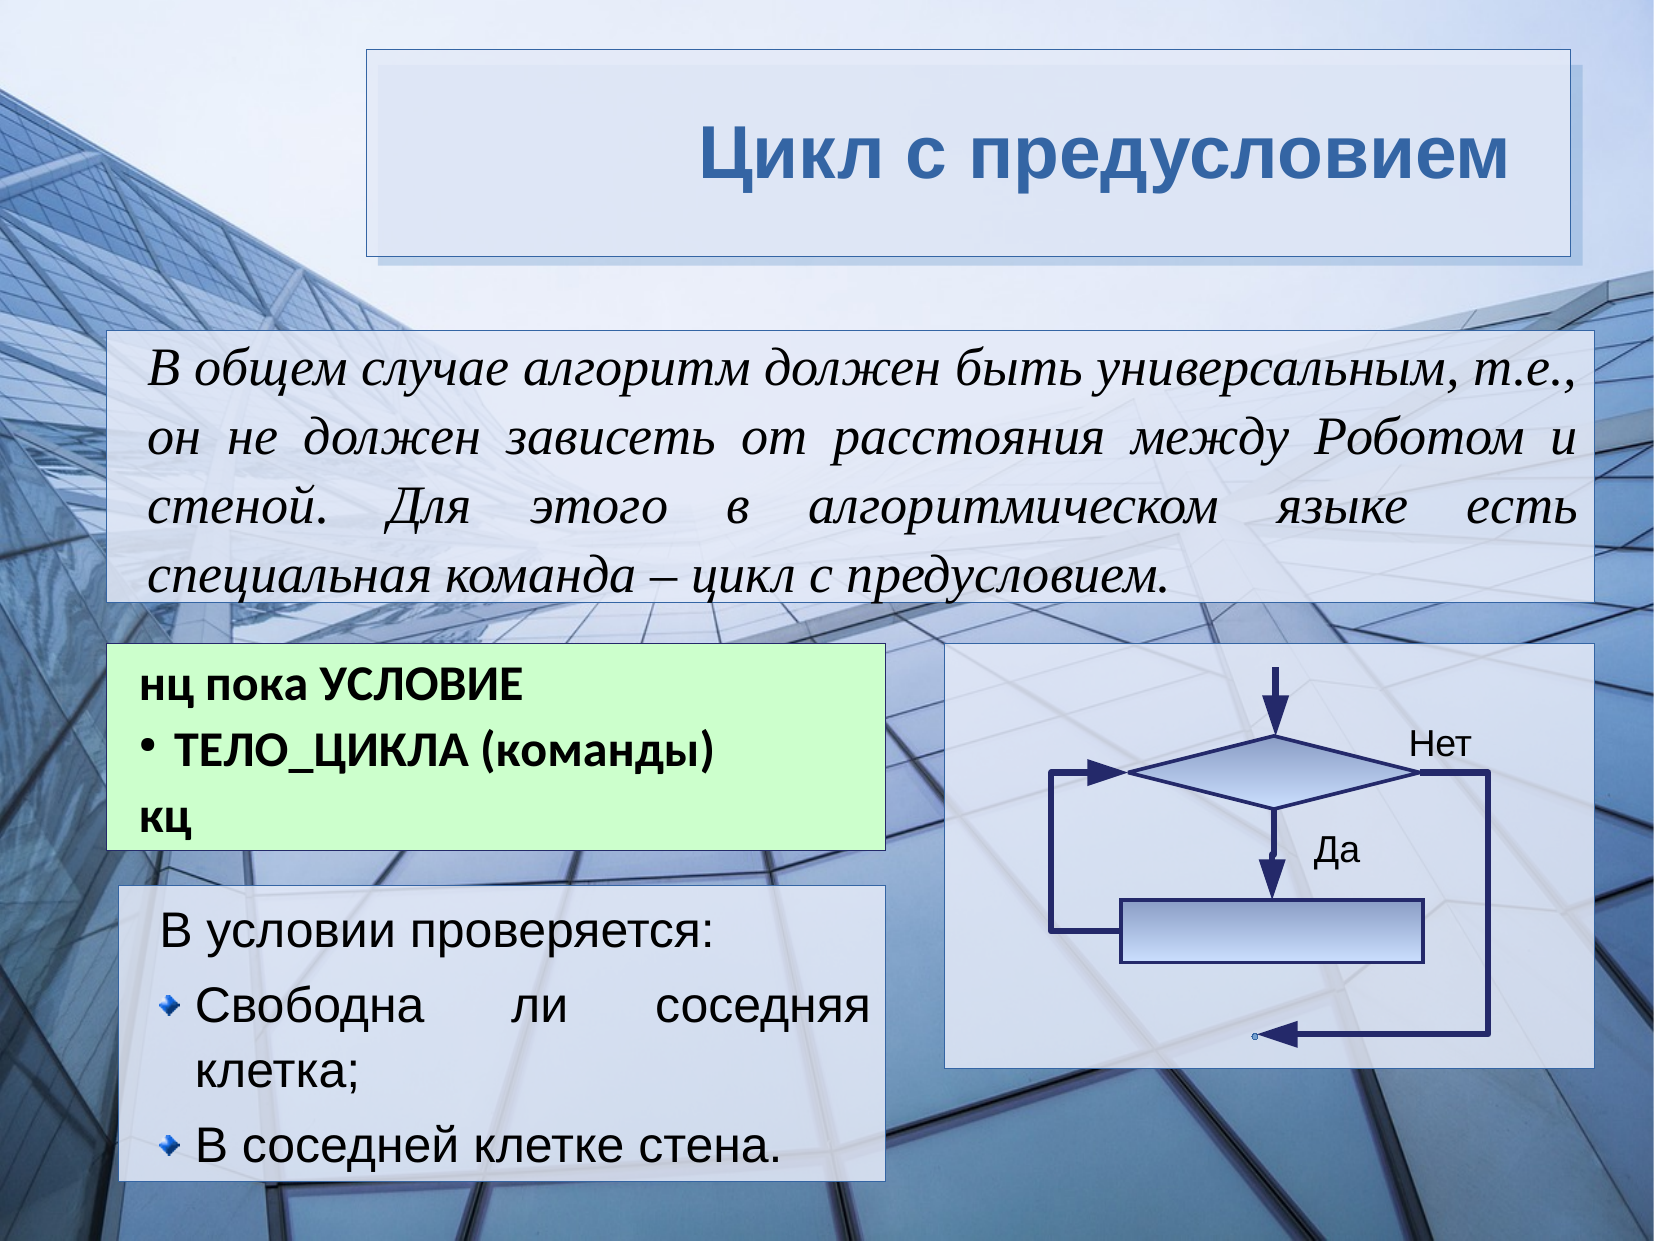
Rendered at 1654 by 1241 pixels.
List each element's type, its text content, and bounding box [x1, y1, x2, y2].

text_box [377, 64, 1583, 266]
text_box В условии проверяется: Свободна ли соседняя клетка; В соседней клетке стена. [118, 885, 886, 1182]
text_box Нет [1393, 714, 1501, 800]
text_box [944, 643, 1595, 1069]
picture [0, 0, 1654, 1241]
text_box Да [1299, 820, 1382, 906]
text_box нц пока УСЛОВИЕ ТЕЛО_ЦИКЛА (команды) кц [106, 643, 886, 851]
text_box В общем случае алгоритм должен быть универсальным, т.е., он не должен зависеть от расстояния между Роботом и стеной. Для этого в алгоритмическом языке есть специальная команда – цикл с предусловием. [106, 330, 1595, 603]
title Цикл с предусловием [366, 49, 1571, 257]
